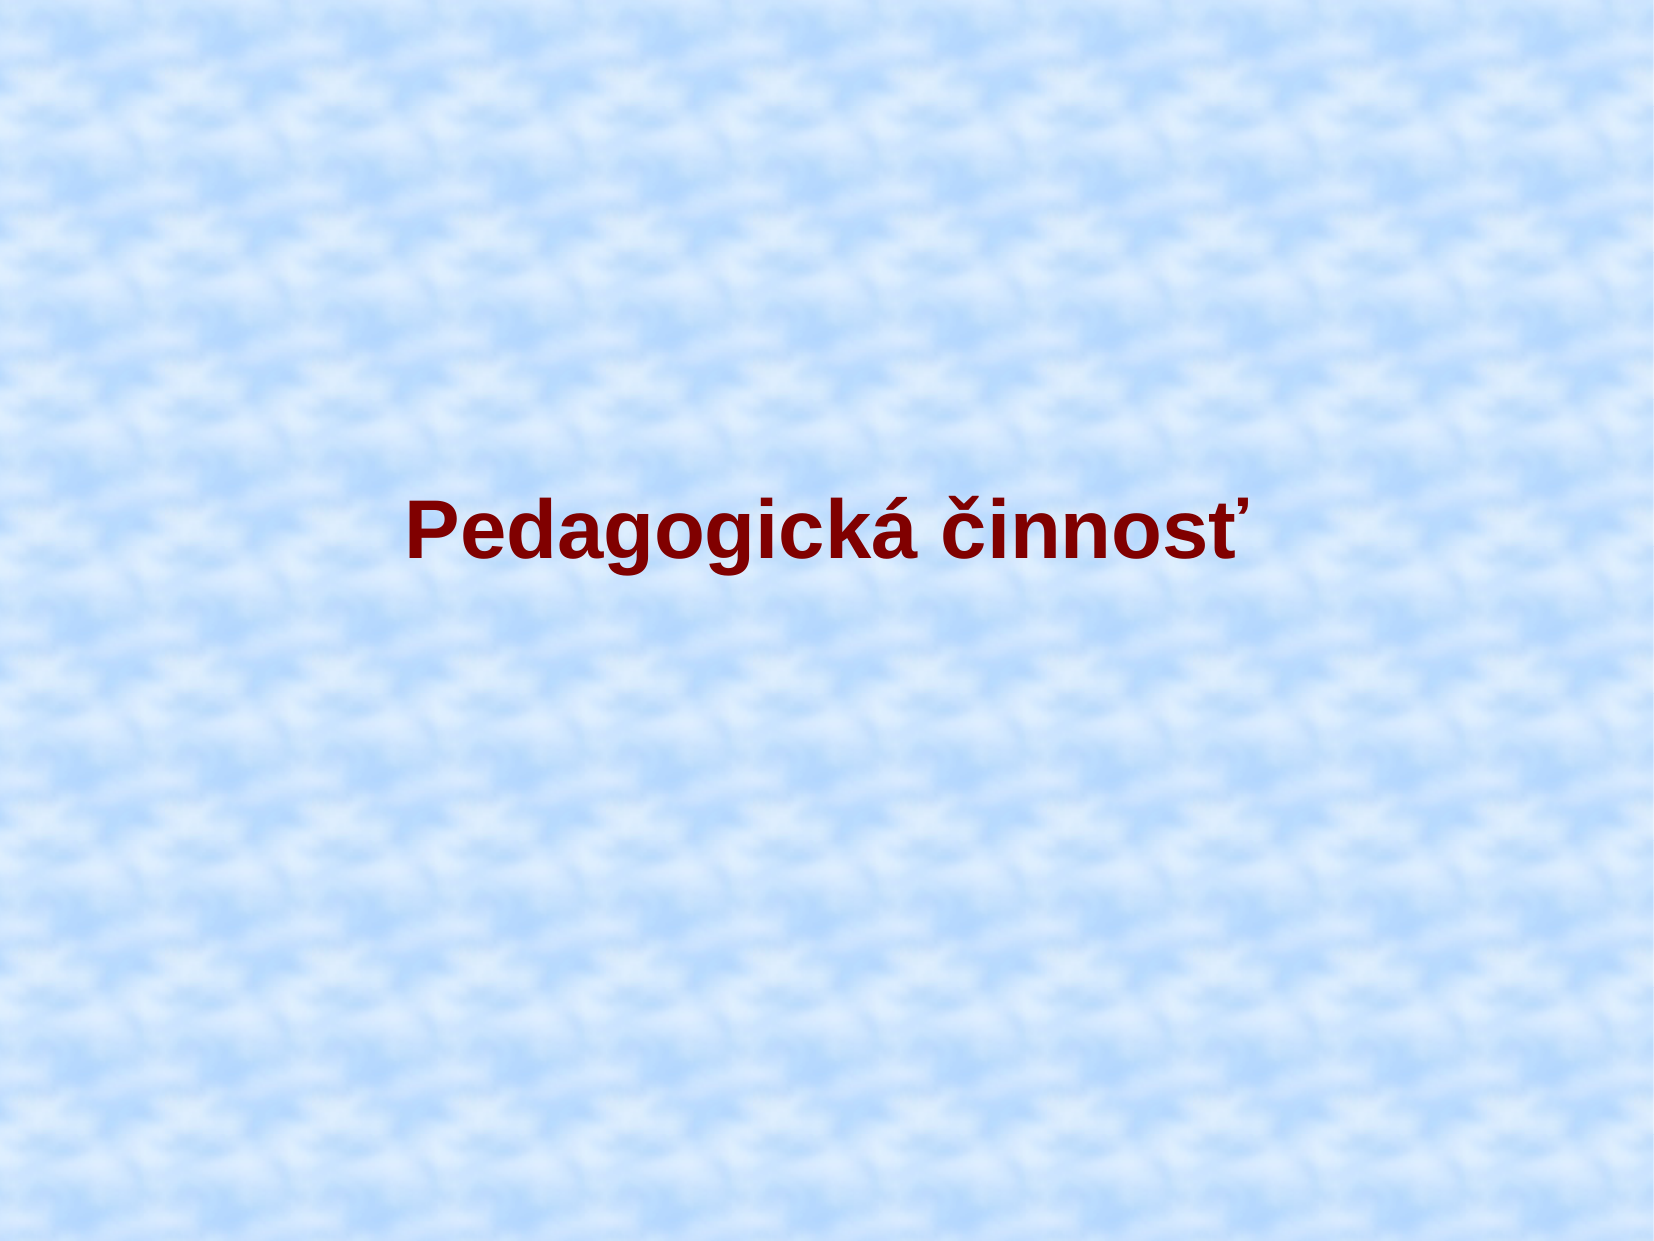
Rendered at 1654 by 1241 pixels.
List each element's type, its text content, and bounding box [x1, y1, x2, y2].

picture [0, 0, 1654, 1241]
text_box Pedagogická činnosť [82, 49, 1571, 1010]
